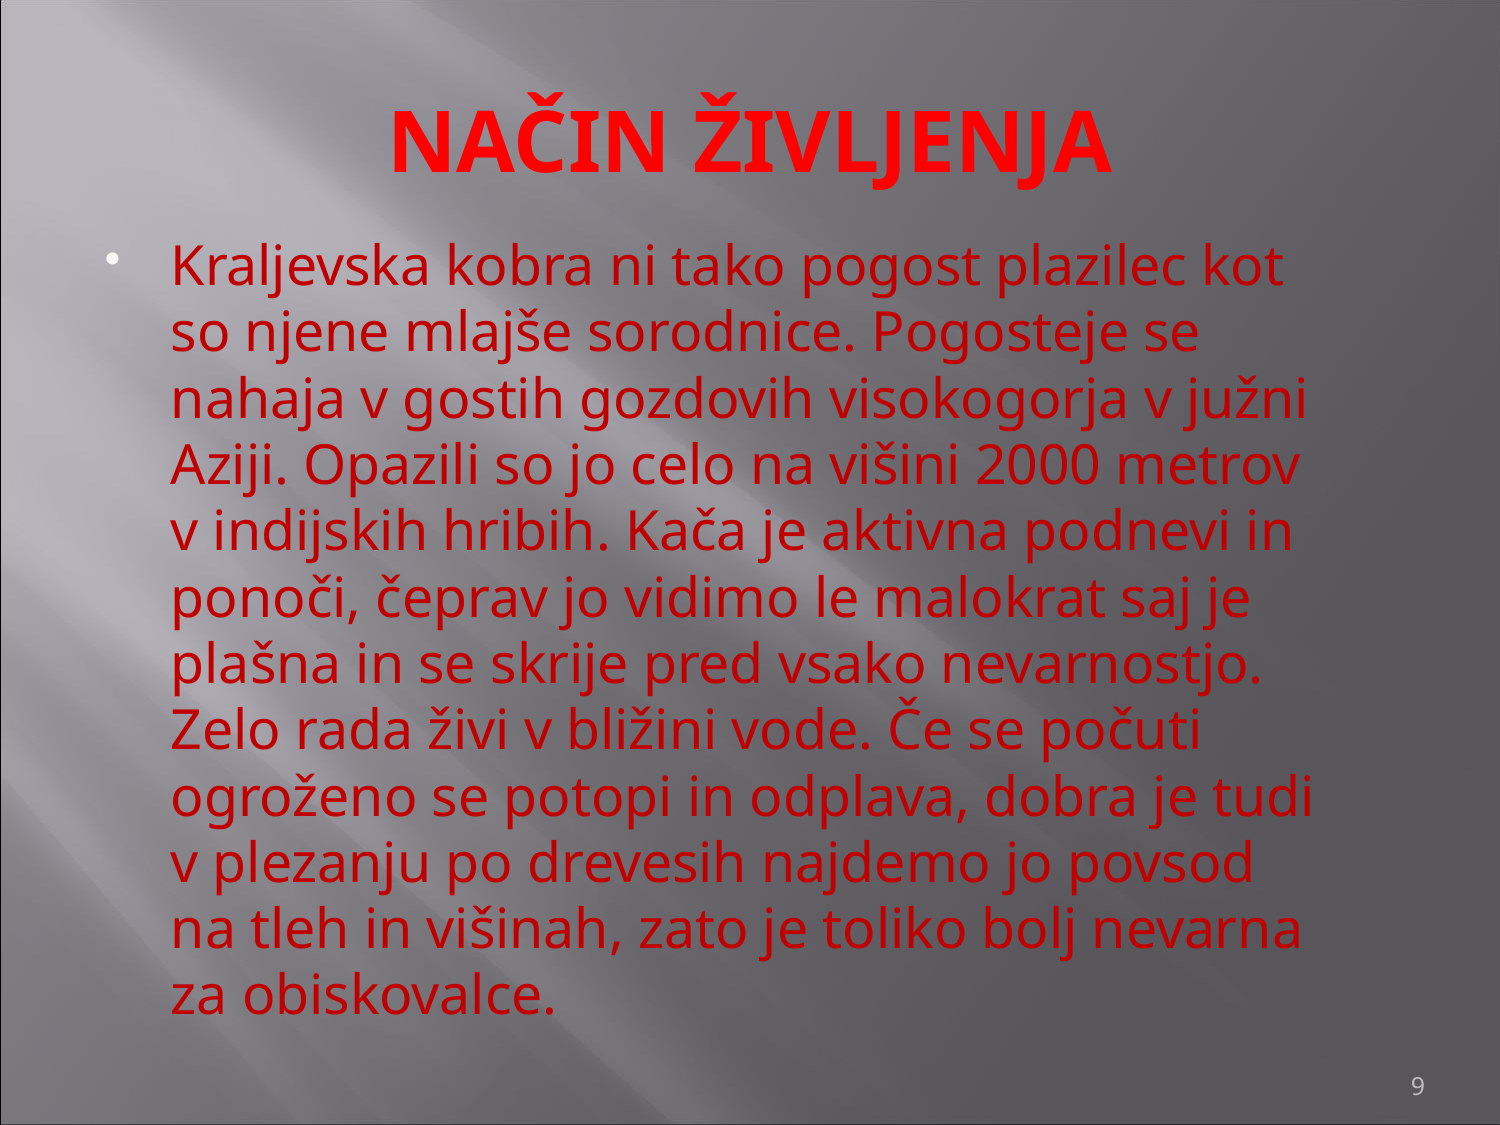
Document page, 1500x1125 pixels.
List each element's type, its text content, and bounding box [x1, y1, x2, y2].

picture [0, 0, 1500, 1125]
title NAČIN ŽIVLJENJA [75, 45, 1425, 233]
slide_number <number> [1299, 1052, 1425, 1113]
list Kraljevska kobra ni tako pogost plazilec kot so njene mlajše sorodnice. Pogosteje se nahaja v gostih gozdovih visokogorja v južni Aziji. Opazili so jo celo na višini 2000 metrov v indijskih hribih. Kača je aktivna podnevi in ponoči, čeprav jo vidimo le malokrat saj je plašna in se skrije pred vsako nevarnostjo. Zelo rada živi v bližini vode. Če se počuti ogroženo se potopi in odplava, dobra je tudi v plezanju po drevesih najdemo jo povsod na tleh in višinah, zato je toliko bolj nevarna za obiskovalce. [70, 222, 1348, 1043]
